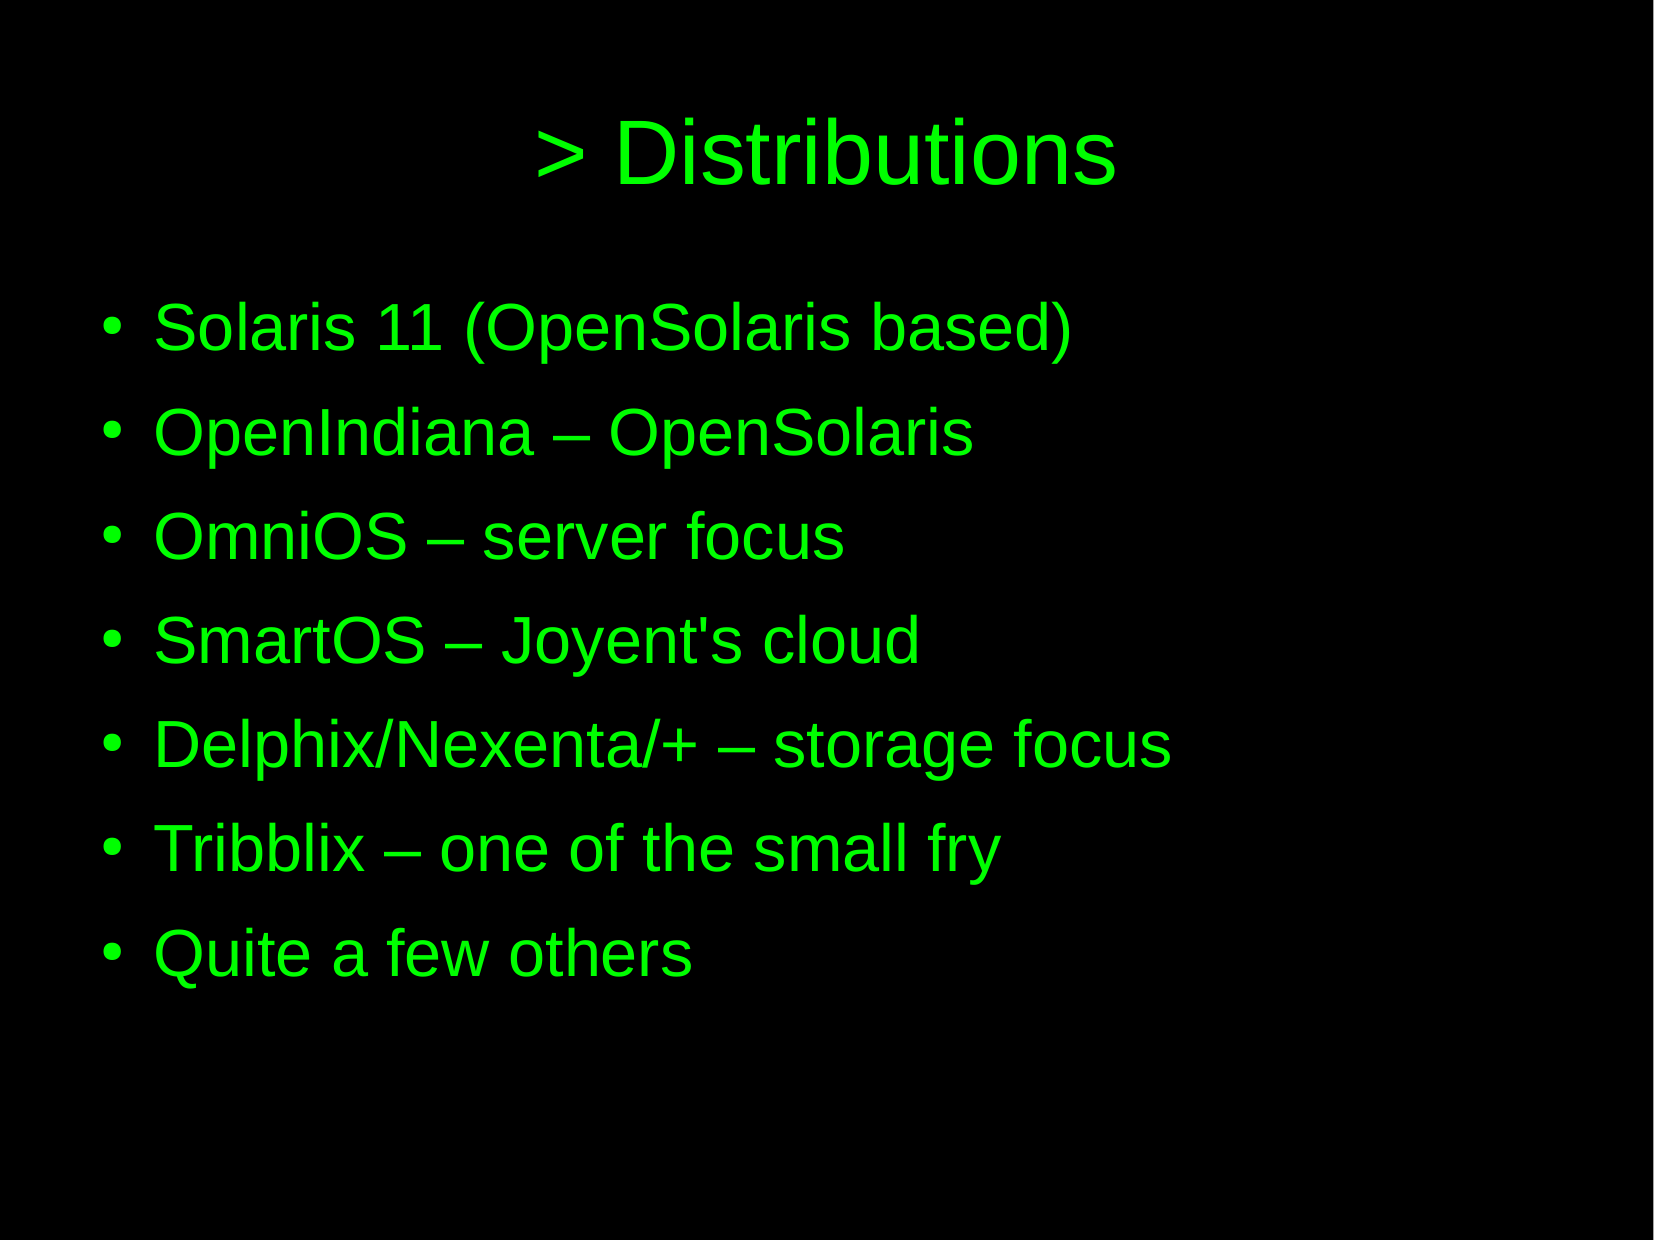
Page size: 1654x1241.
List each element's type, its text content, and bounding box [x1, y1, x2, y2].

list Solaris 11 (OpenSolaris based) OpenIndiana – OpenSolaris OmniOS – server focus SmartOS – Joyent's cloud Delphix/Nexenta/+ – storage focus Tribblix – one of the small fry Quite a few others [82, 290, 1571, 1010]
title > Distributions [82, 49, 1571, 257]
